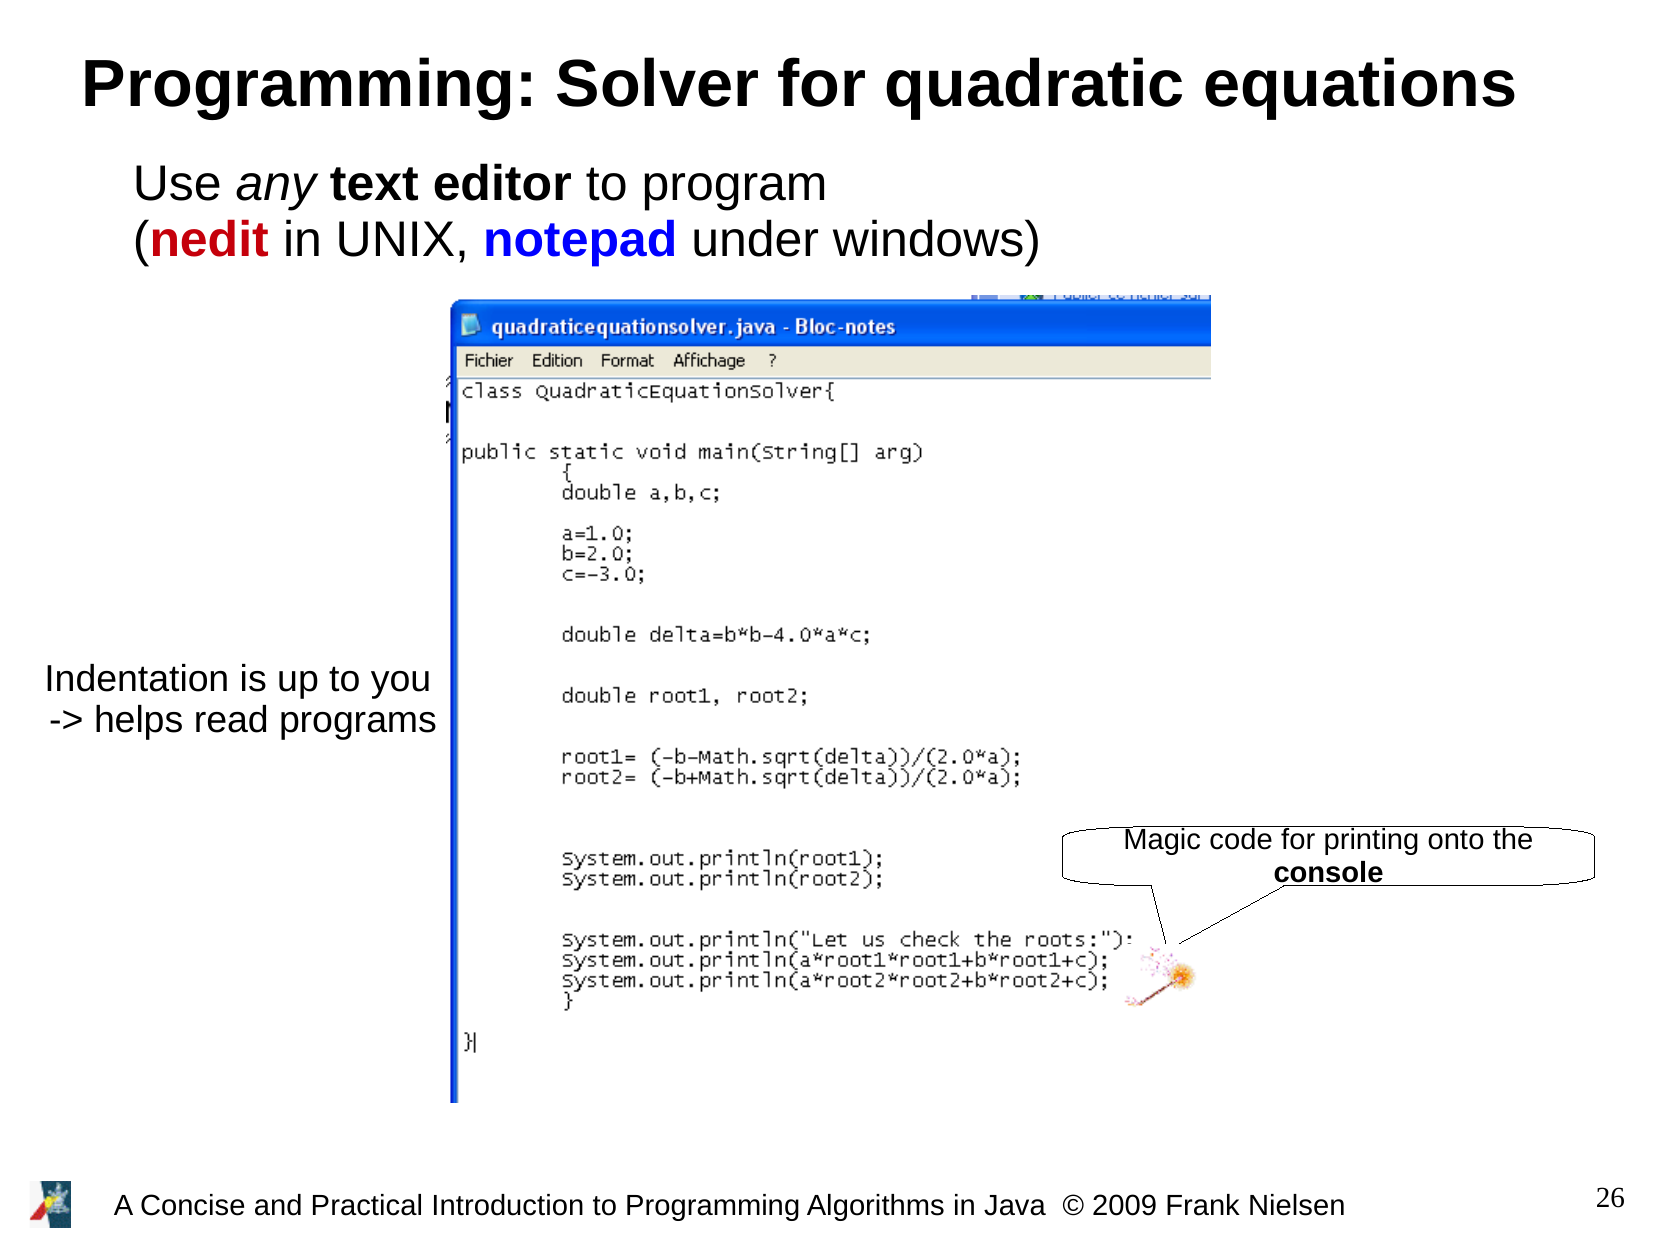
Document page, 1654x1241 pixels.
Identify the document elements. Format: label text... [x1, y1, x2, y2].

text_box Programming: Solver for quadratic equations [67, 38, 1595, 207]
text_box Indentation is up to you -> helps read programs [29, 649, 457, 749]
text_box Magic code for printing onto the console [1062, 826, 1595, 944]
picture [446, 295, 1211, 1104]
text_box Use any text editor to program (nedit in UNIX, notepad under windows) [118, 147, 1085, 277]
picture [29, 1181, 71, 1228]
